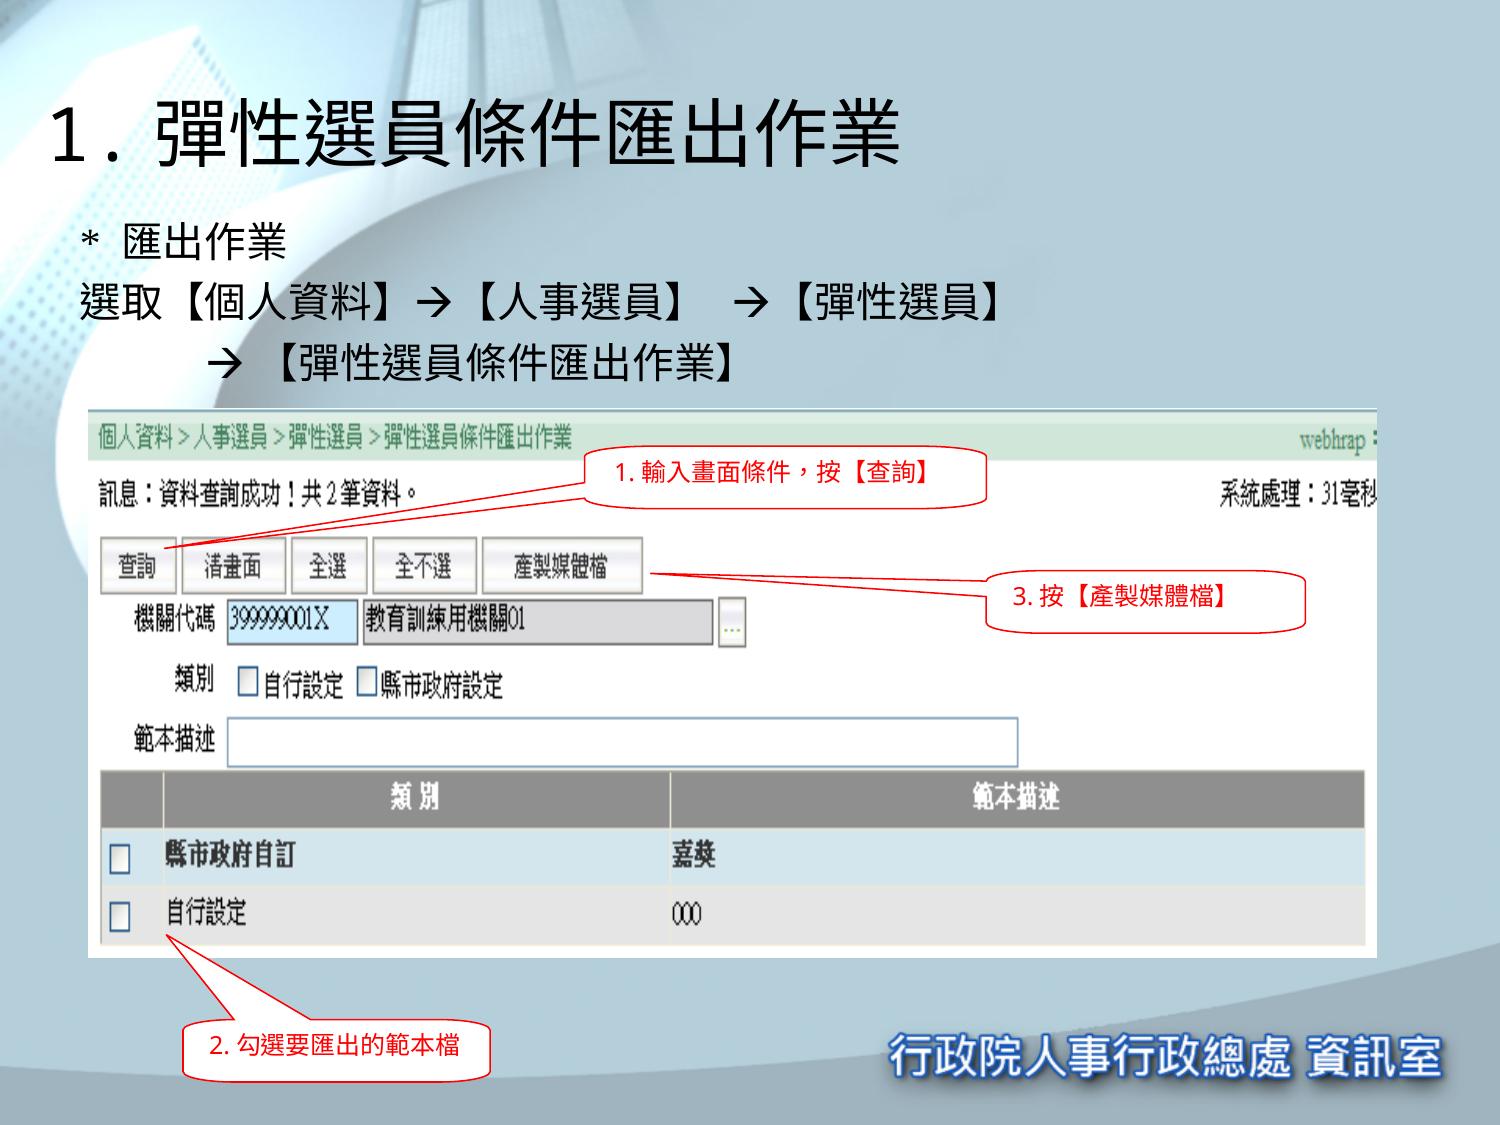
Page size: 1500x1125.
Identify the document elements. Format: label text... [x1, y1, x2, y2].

list * 匯出作業 選取【個人資料】【人事選員】 【彈性選員】 【彈性選員條件匯出作業】 [64, 208, 1340, 884]
text_box 1.輸入畫面條件，按【查詢】 [163, 446, 987, 549]
text_box 3.按【產製媒體檔】 [650, 570, 1306, 634]
text_box 1.彈性選員條件匯出作業 [30, 78, 919, 185]
picture [0, 0, 1500, 1125]
text_box 2.勾選要匯出的範本檔 [166, 934, 491, 1083]
